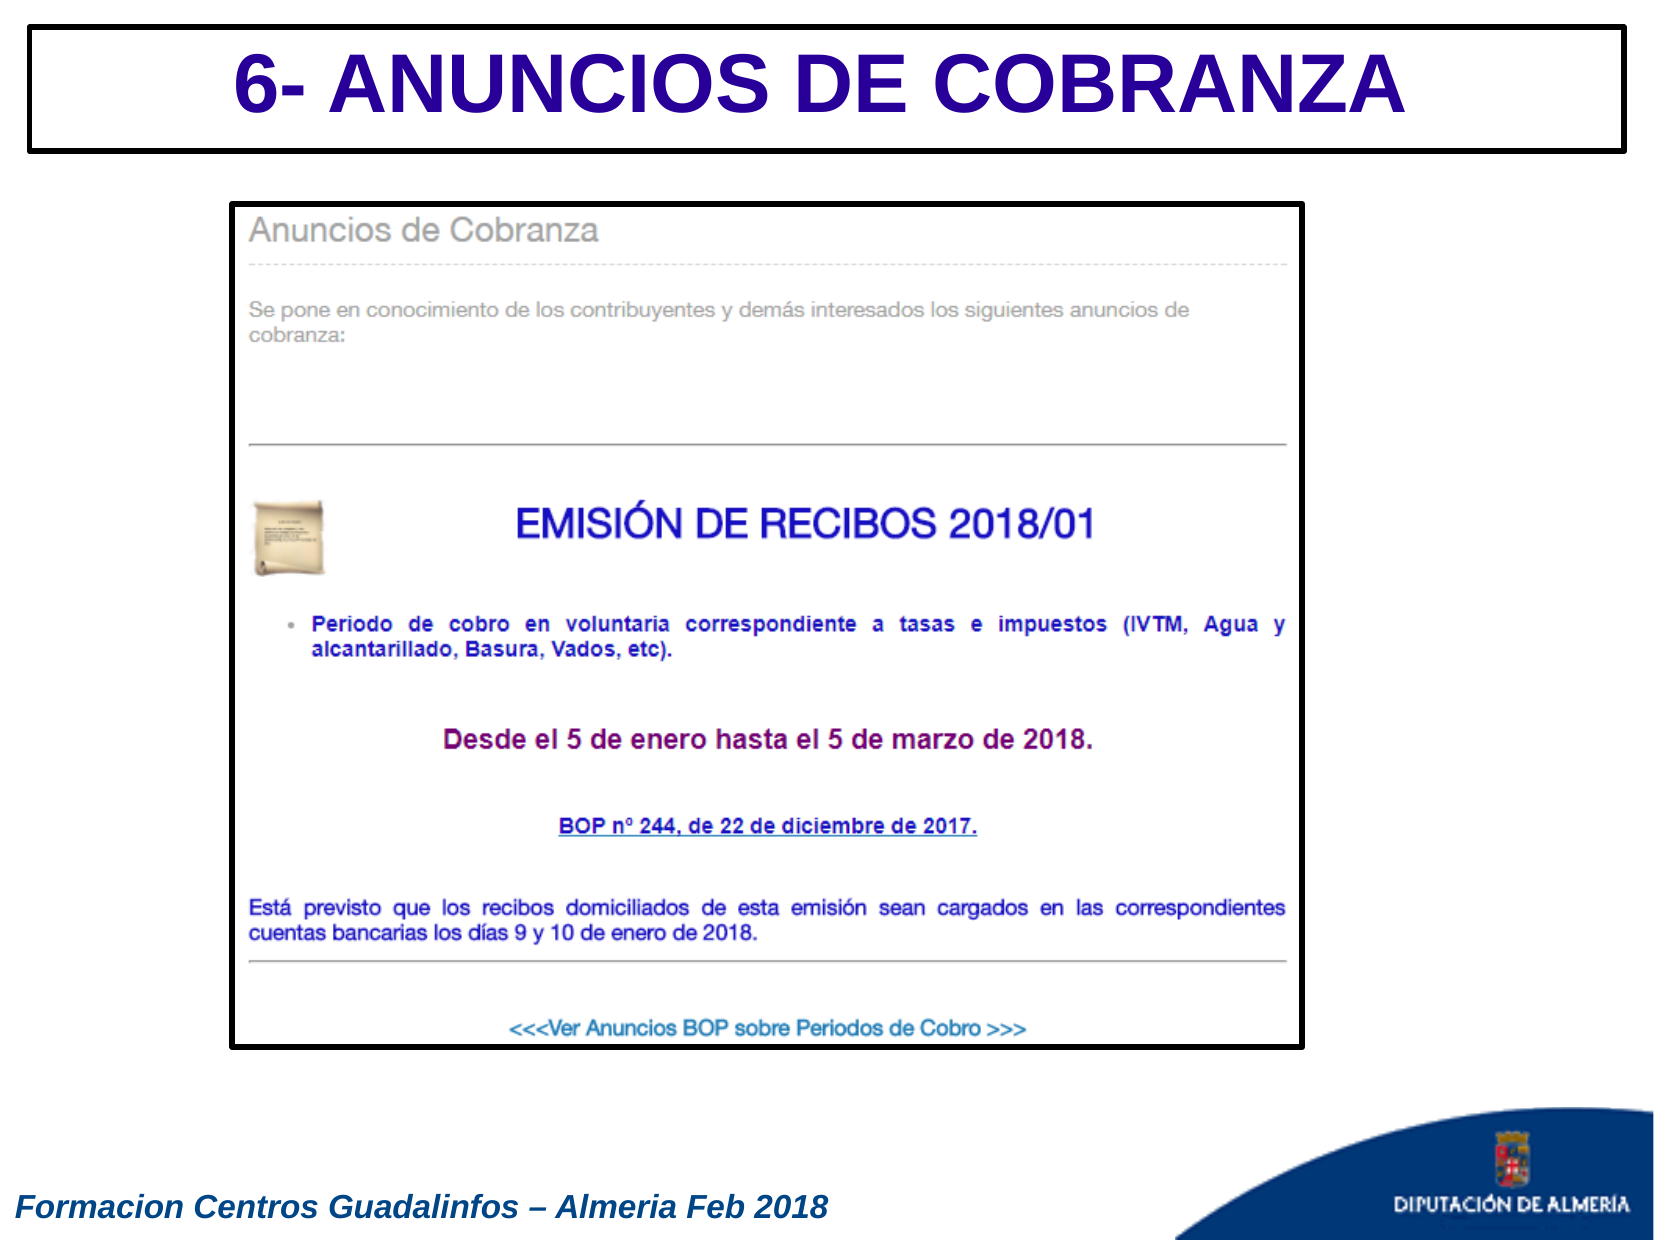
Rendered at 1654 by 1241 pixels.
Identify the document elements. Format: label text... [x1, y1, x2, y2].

picture [235, 206, 1300, 1045]
picture [1175, 1107, 1654, 1241]
text_box Formacion Centros Guadalinfos – Almeria Feb 2018 [0, 1181, 845, 1234]
text_box 6- ANUNCIOS DE COBRANZA [29, 27, 1625, 152]
